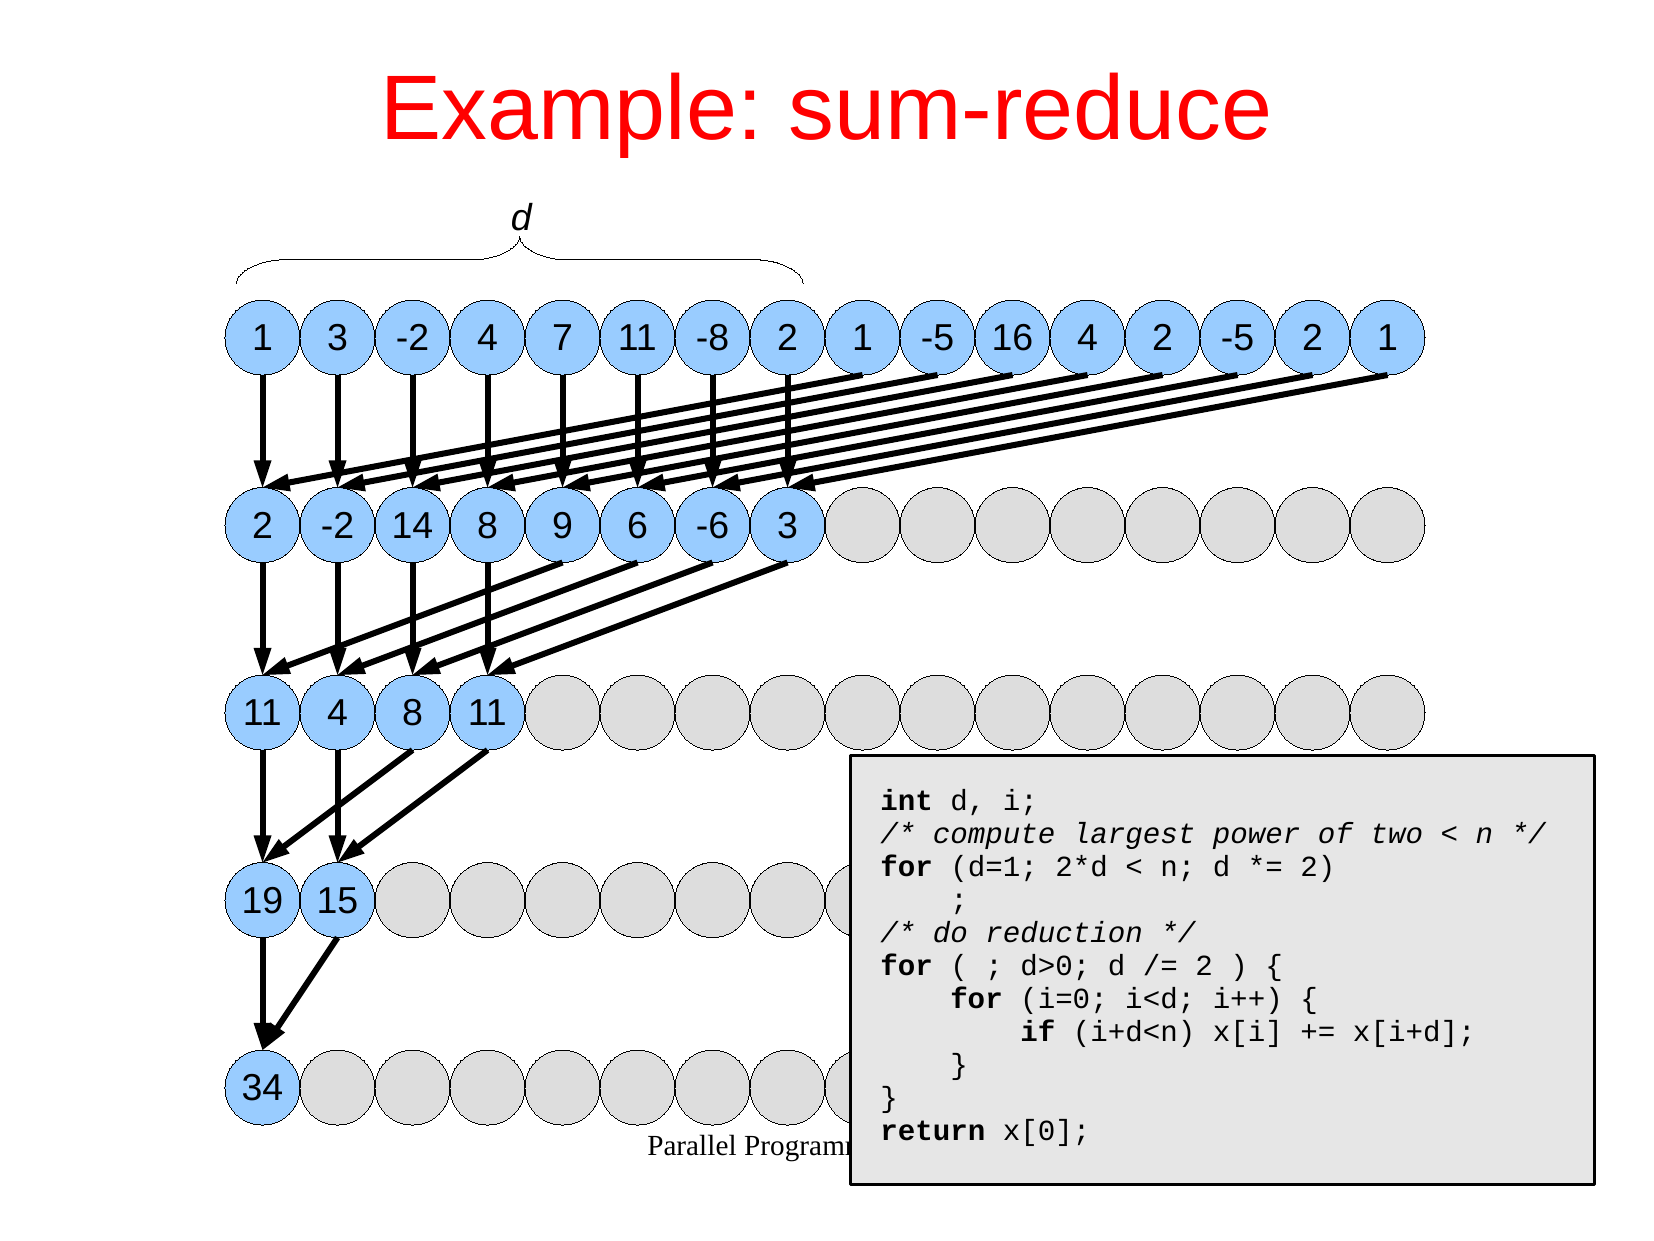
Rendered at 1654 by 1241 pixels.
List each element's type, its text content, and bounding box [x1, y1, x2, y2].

text_box 4 [1050, 300, 1126, 376]
text_box [375, 862, 849, 938]
text_box [525, 675, 1426, 751]
text_box 2 [224, 487, 301, 563]
text_box 4 [450, 300, 526, 375]
text_box -8 [675, 300, 751, 375]
text_box 3 [300, 300, 376, 375]
text_box 8 [450, 487, 526, 563]
text_box 14 [375, 487, 451, 563]
text_box 2 [1125, 300, 1201, 376]
text_box -5 [900, 300, 976, 376]
text_box 1 [825, 300, 901, 376]
text_box d [496, 188, 547, 246]
text_box 6 [600, 487, 676, 563]
text_box 7 [525, 300, 601, 375]
text_box 19 [224, 862, 301, 938]
text_box 8 [375, 675, 451, 750]
text_box -5 [1200, 300, 1276, 376]
text_box -2 [300, 487, 376, 563]
text_box 1 [1350, 300, 1426, 376]
text_box 4 [300, 675, 376, 750]
text_box 2 [1275, 300, 1351, 376]
text_box 11 [224, 675, 301, 750]
text_box 11 [450, 675, 526, 750]
text_box int d, i; /* compute largest power of two < n */ for (d=1; 2*d < n; d *= 2) ; /* do reduction */ for ( ; d>0; d /= 2 ) { for (i=0; i<d; i++) { if (i+d<n) x[i] += x[i+d]; } } return x[0]; [850, 755, 1595, 1185]
text_box 3 [750, 487, 826, 563]
text_box 11 [600, 300, 676, 375]
text_box [825, 487, 1426, 563]
text_box 2 [750, 300, 826, 375]
text_box [300, 1050, 849, 1126]
text_box 16 [975, 300, 1051, 376]
text_box 9 [525, 487, 601, 563]
text_box 34 [224, 1050, 301, 1126]
text_box 1 [224, 300, 301, 375]
title Example: sum-reduce [82, 49, 1571, 166]
text_box -6 [675, 487, 751, 563]
text_box 15 [300, 862, 376, 938]
text_box -2 [375, 300, 451, 375]
